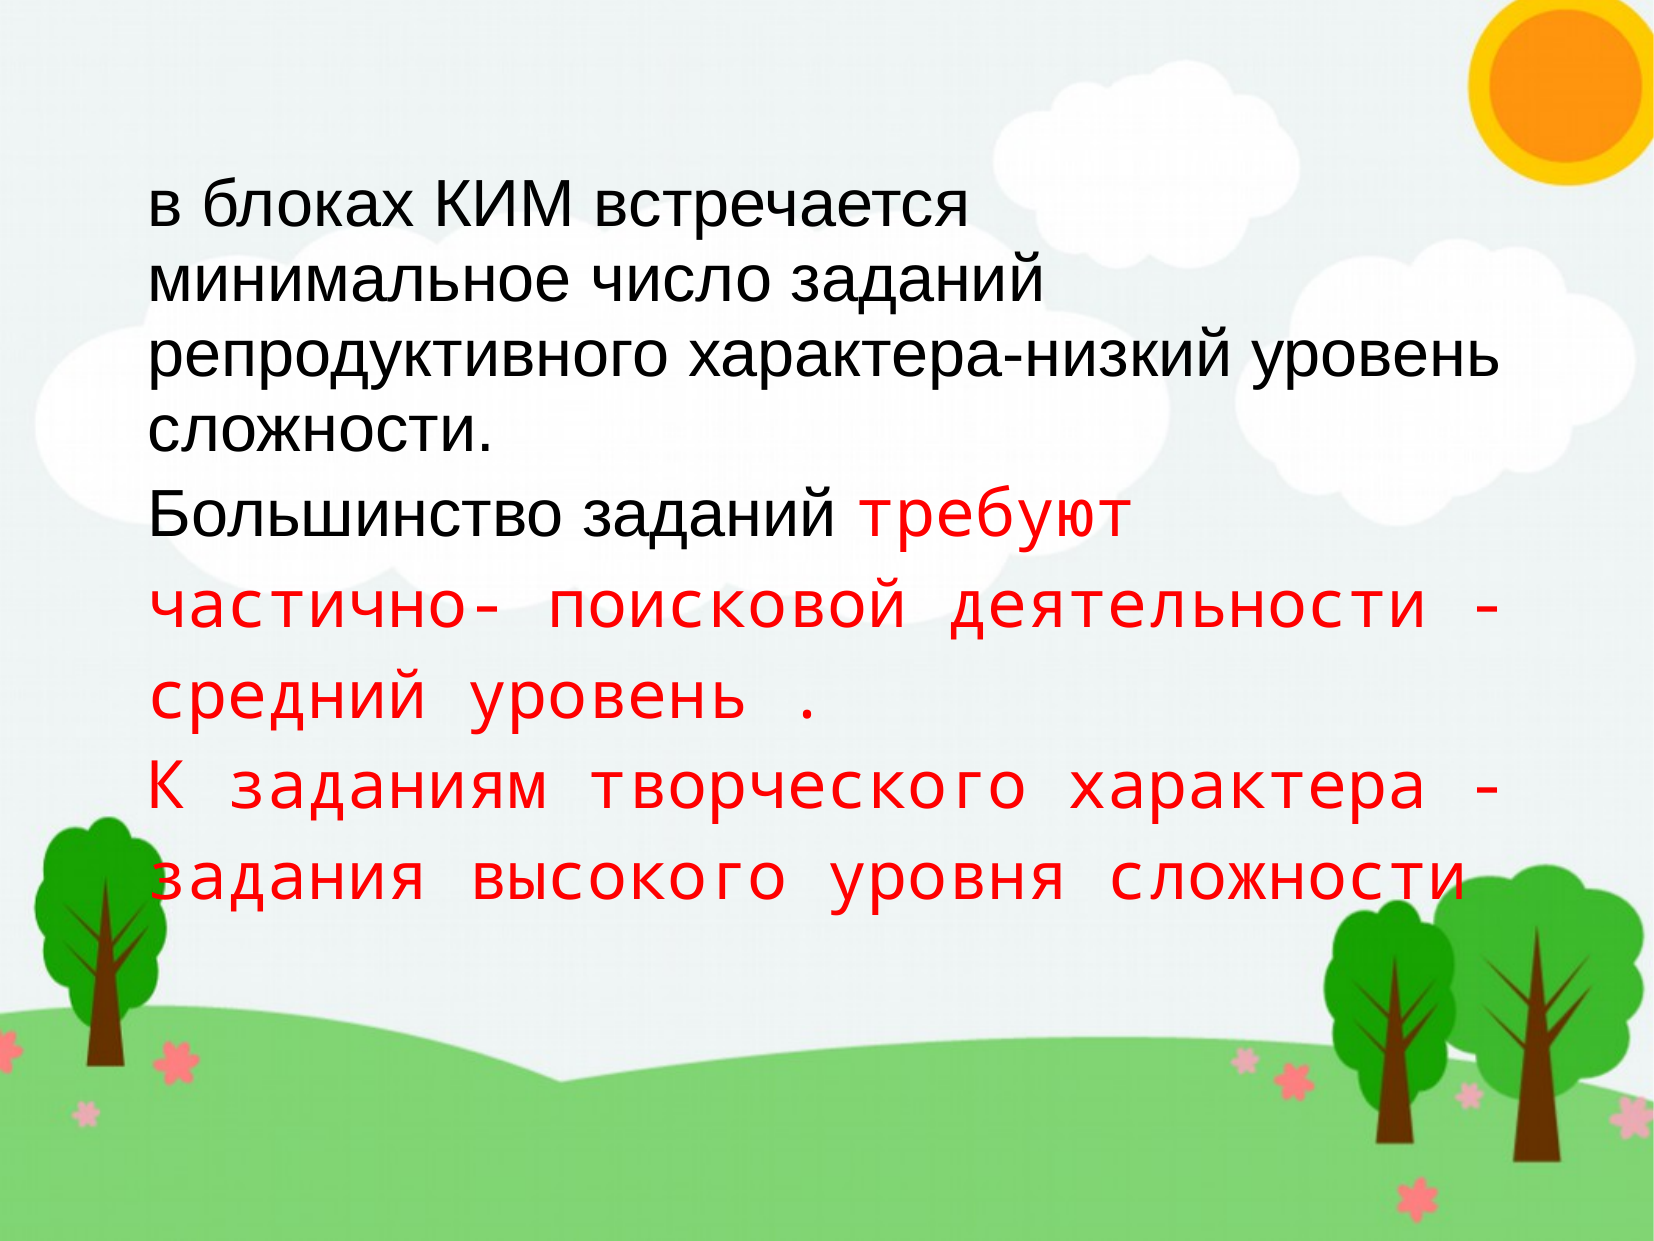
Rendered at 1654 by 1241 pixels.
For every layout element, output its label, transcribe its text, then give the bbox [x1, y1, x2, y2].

title в блоках КИМ встречается минимальное число заданий репродуктивного характера-низкий уровень сложности. Большинство заданий требуют частично- поисковой деятельности -средний уровень . К заданиям творческого характера - задания высокого уровня сложности [147, 170, 1512, 916]
picture [0, 0, 1654, 1241]
